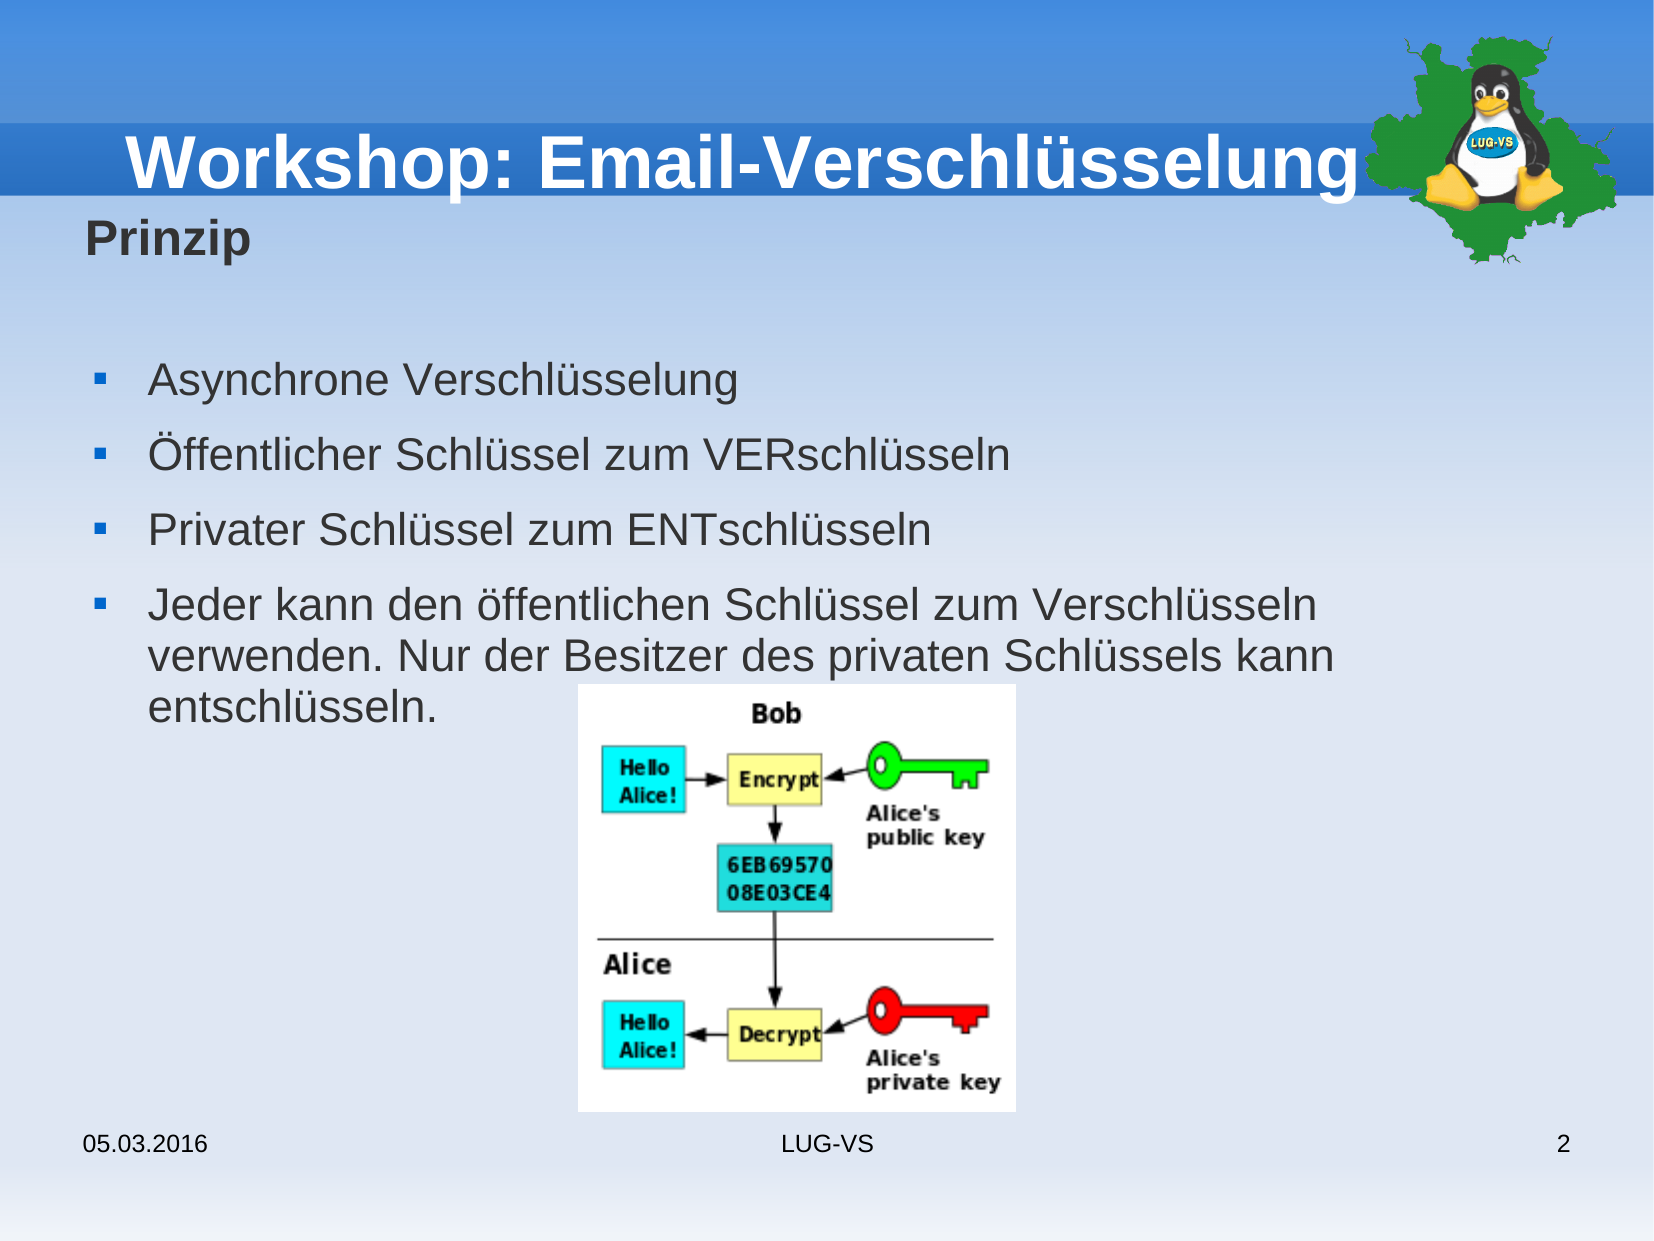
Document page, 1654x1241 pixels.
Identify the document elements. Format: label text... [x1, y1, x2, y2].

title Workshop: Email-Verschlüsselung [0, 59, 1489, 267]
text_box Prinzip [14, 209, 981, 267]
picture [0, 0, 1654, 1241]
list Asynchrone Verschlüsselung Öffentlicher Schlüssel zum VERschlüsseln Privater Schlüssel zum ENTschlüsseln Jeder kann den öffentlichen Schlüssel zum Verschlüsseln verwenden. Nur der Besitzer des privaten Schlüssels kann entschlüsseln. [76, 354, 1565, 1126]
